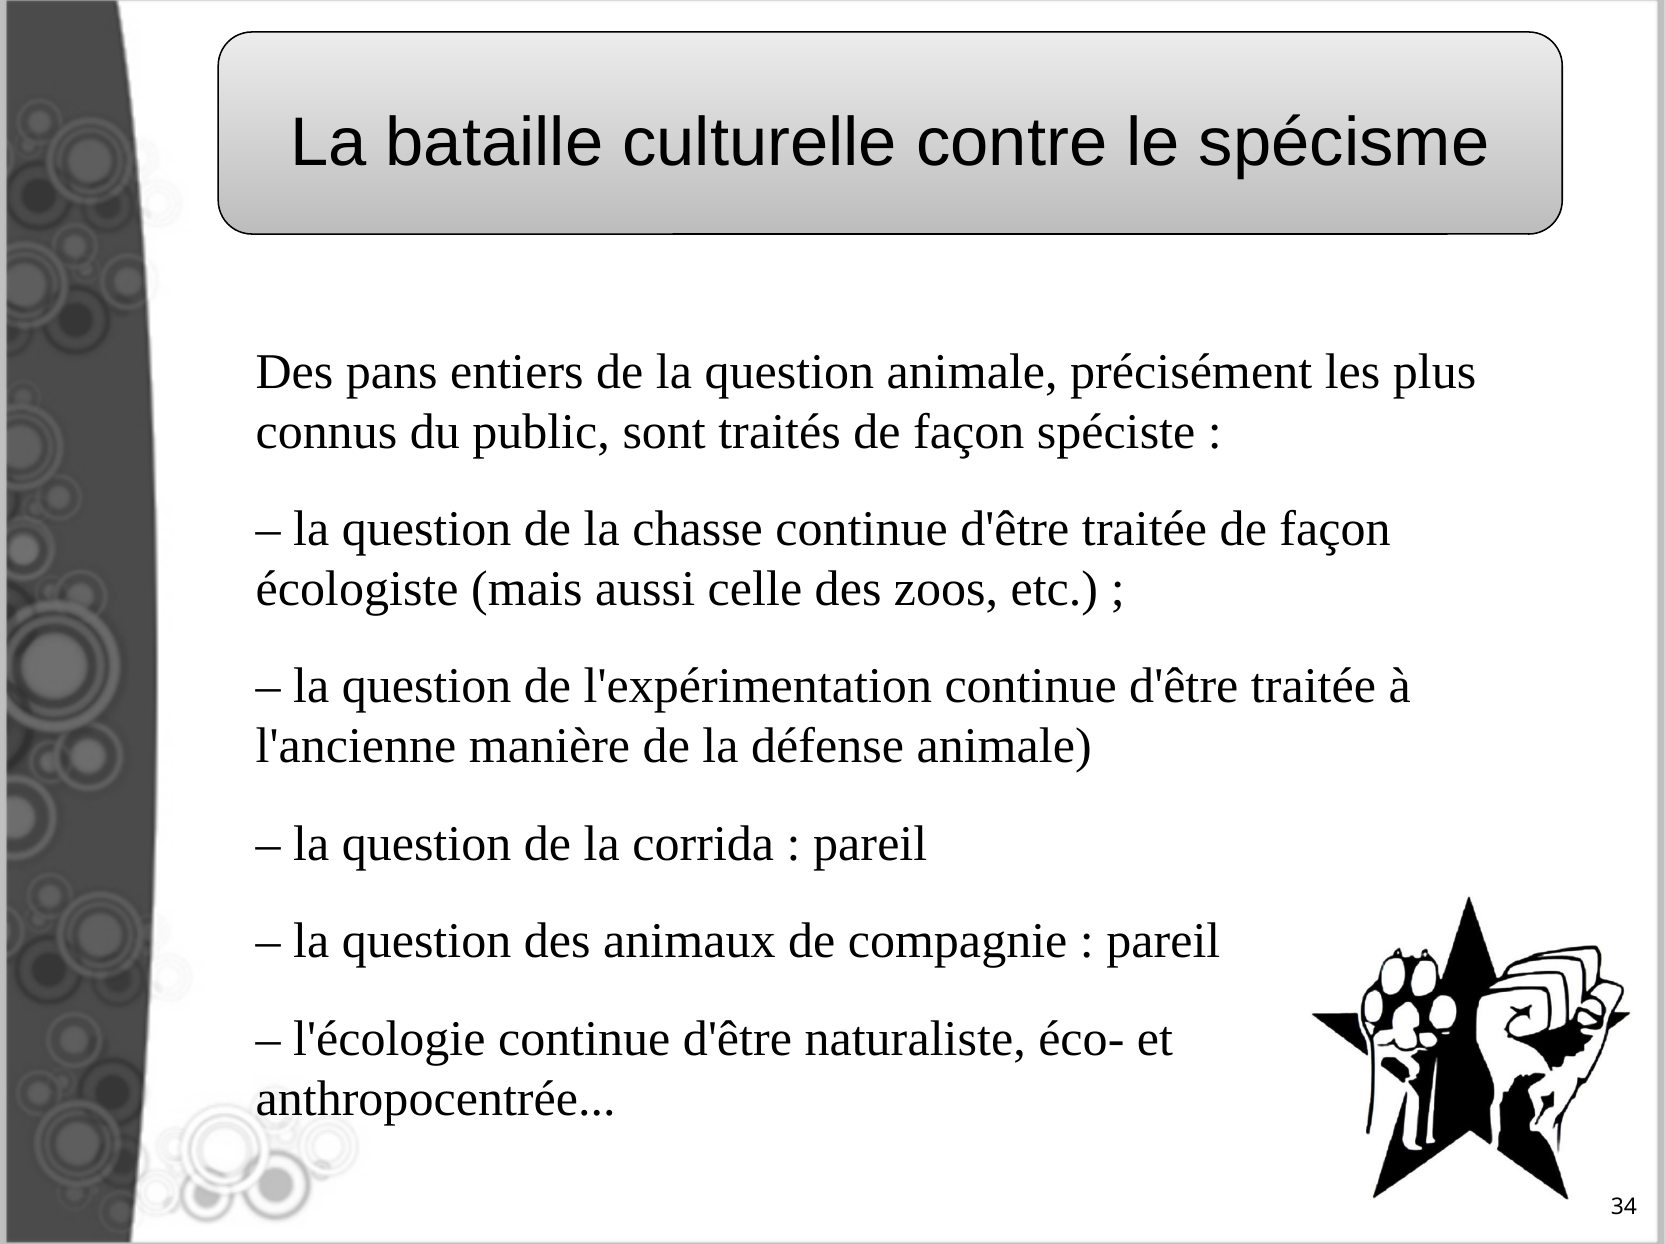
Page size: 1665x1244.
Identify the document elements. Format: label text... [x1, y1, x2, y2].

picture [3, 0, 1662, 1244]
text_box La bataille culturelle contre le spécisme [228, 88, 1553, 187]
text_box Des pans entiers de la question animale, précisément les plus connus du public, sont traités de façon spéciste : – la question de la chasse continue d'être traitée de façon écologiste (mais aussi celle des zoos, etc.) ; – la question de l'expérimentation continue d'être traitée à l'ancienne manière de la défense animale) – la question de la corrida : pareil – la question des animaux de compagnie : pareil – l'écologie continue d'être naturaliste, éco- et anthropocentrée... [248, 330, 1595, 1193]
slide_number <numéro> [1596, 1183, 1665, 1225]
text_box [218, 31, 1563, 235]
